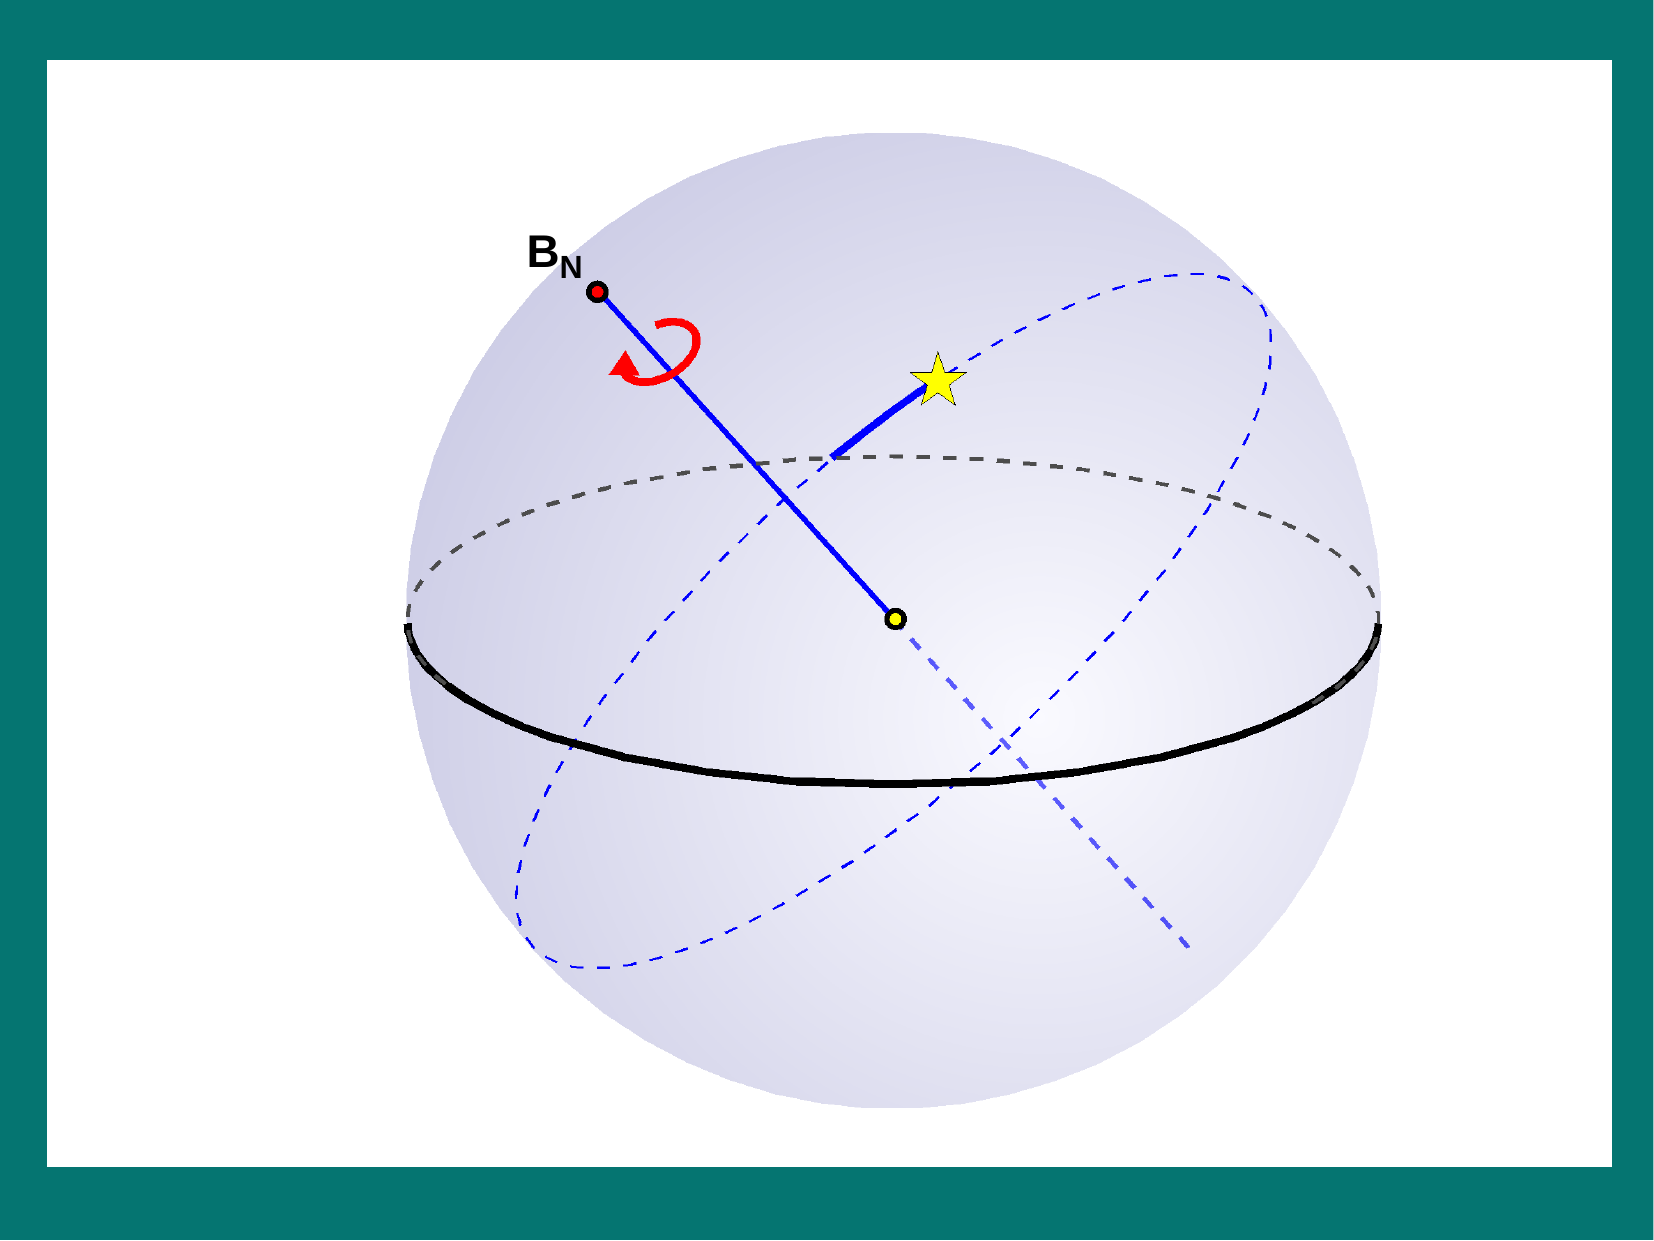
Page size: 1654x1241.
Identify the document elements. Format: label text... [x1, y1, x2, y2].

text_box BN [511, 218, 598, 293]
picture [47, 60, 1612, 1168]
